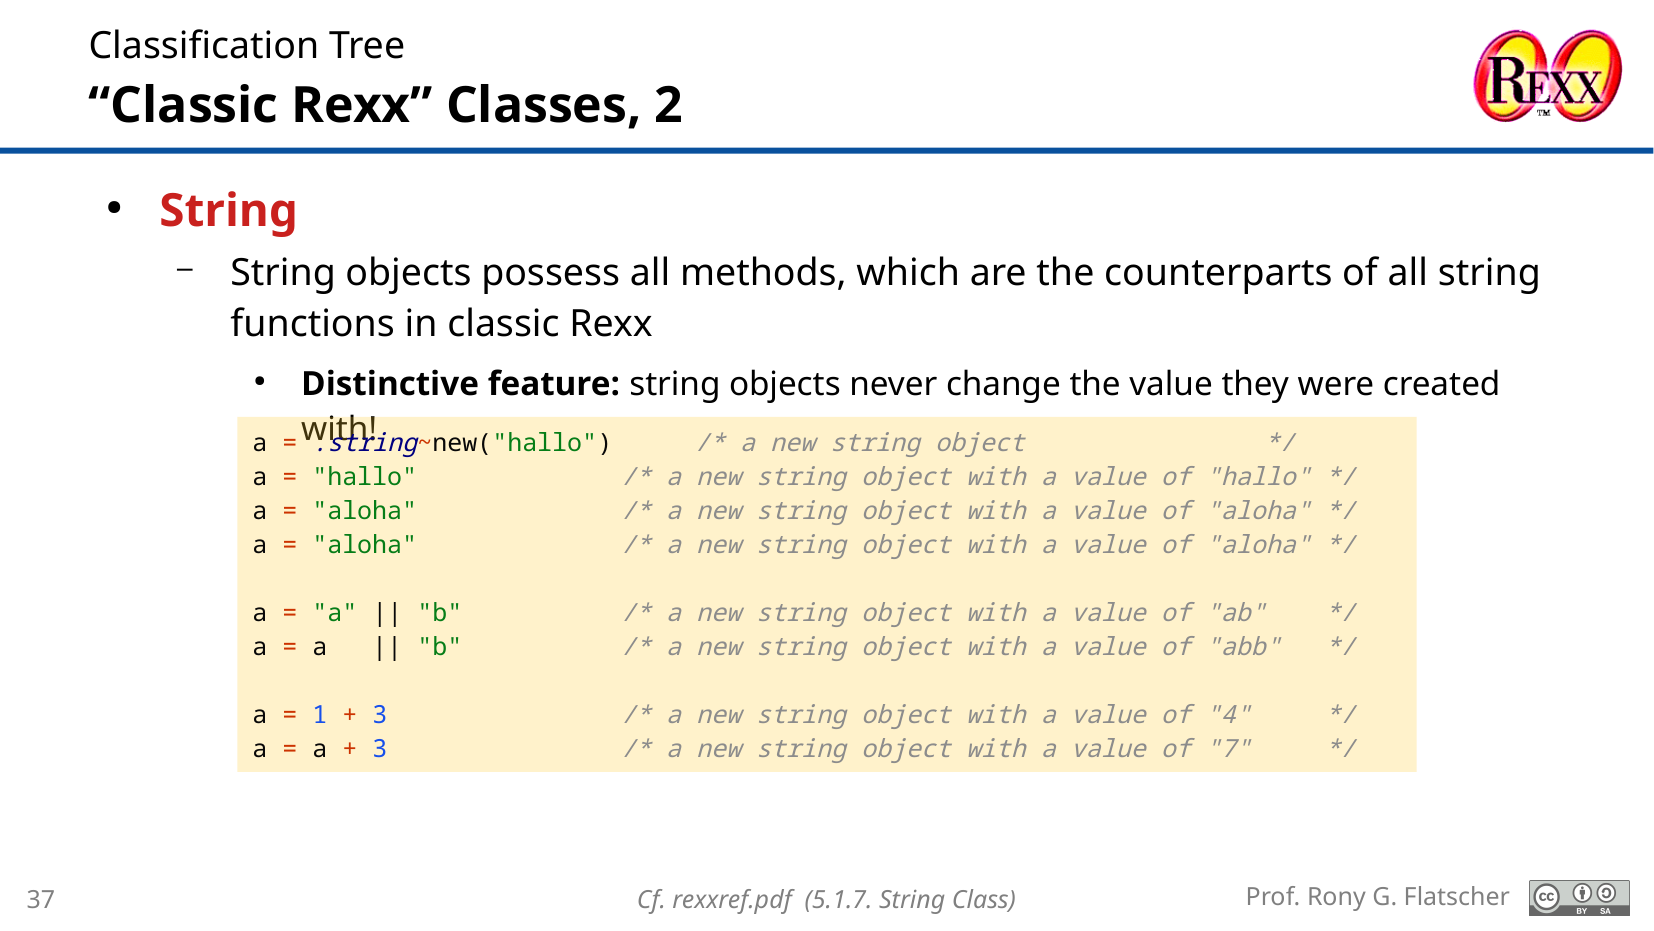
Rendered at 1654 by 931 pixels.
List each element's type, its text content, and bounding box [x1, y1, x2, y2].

text_box a = .string~new("hallo") /* a new string object */ a = "hallo" /* a new string object with a value of "hallo" */ a = "aloha" /* a new string object with a value of "aloha" */ a = "aloha" /* a new string object with a value of "aloha" */ a = "a" || "b" /* a new string object with a value of "ab" */ a = a || "b" /* a new string object with a value of "abb" */ a = 1 + 3 /* a new string object with a value of "4" */ a = a + 3 /* a new string object with a value of "7" */ [237, 416, 1417, 760]
title Classification Tree [29, 0, 1654, 59]
text_box Cf. rexxref.pdf (5.1.7. String Class) [0, 874, 1654, 922]
title “Classic Rexx” Classes, 2 [29, 59, 1654, 148]
list String String objects possess all methods, which are the counterparts of all string functions in classic Rexx Distinctive feature: string objects never change the value they were created with! [88, 177, 1577, 857]
